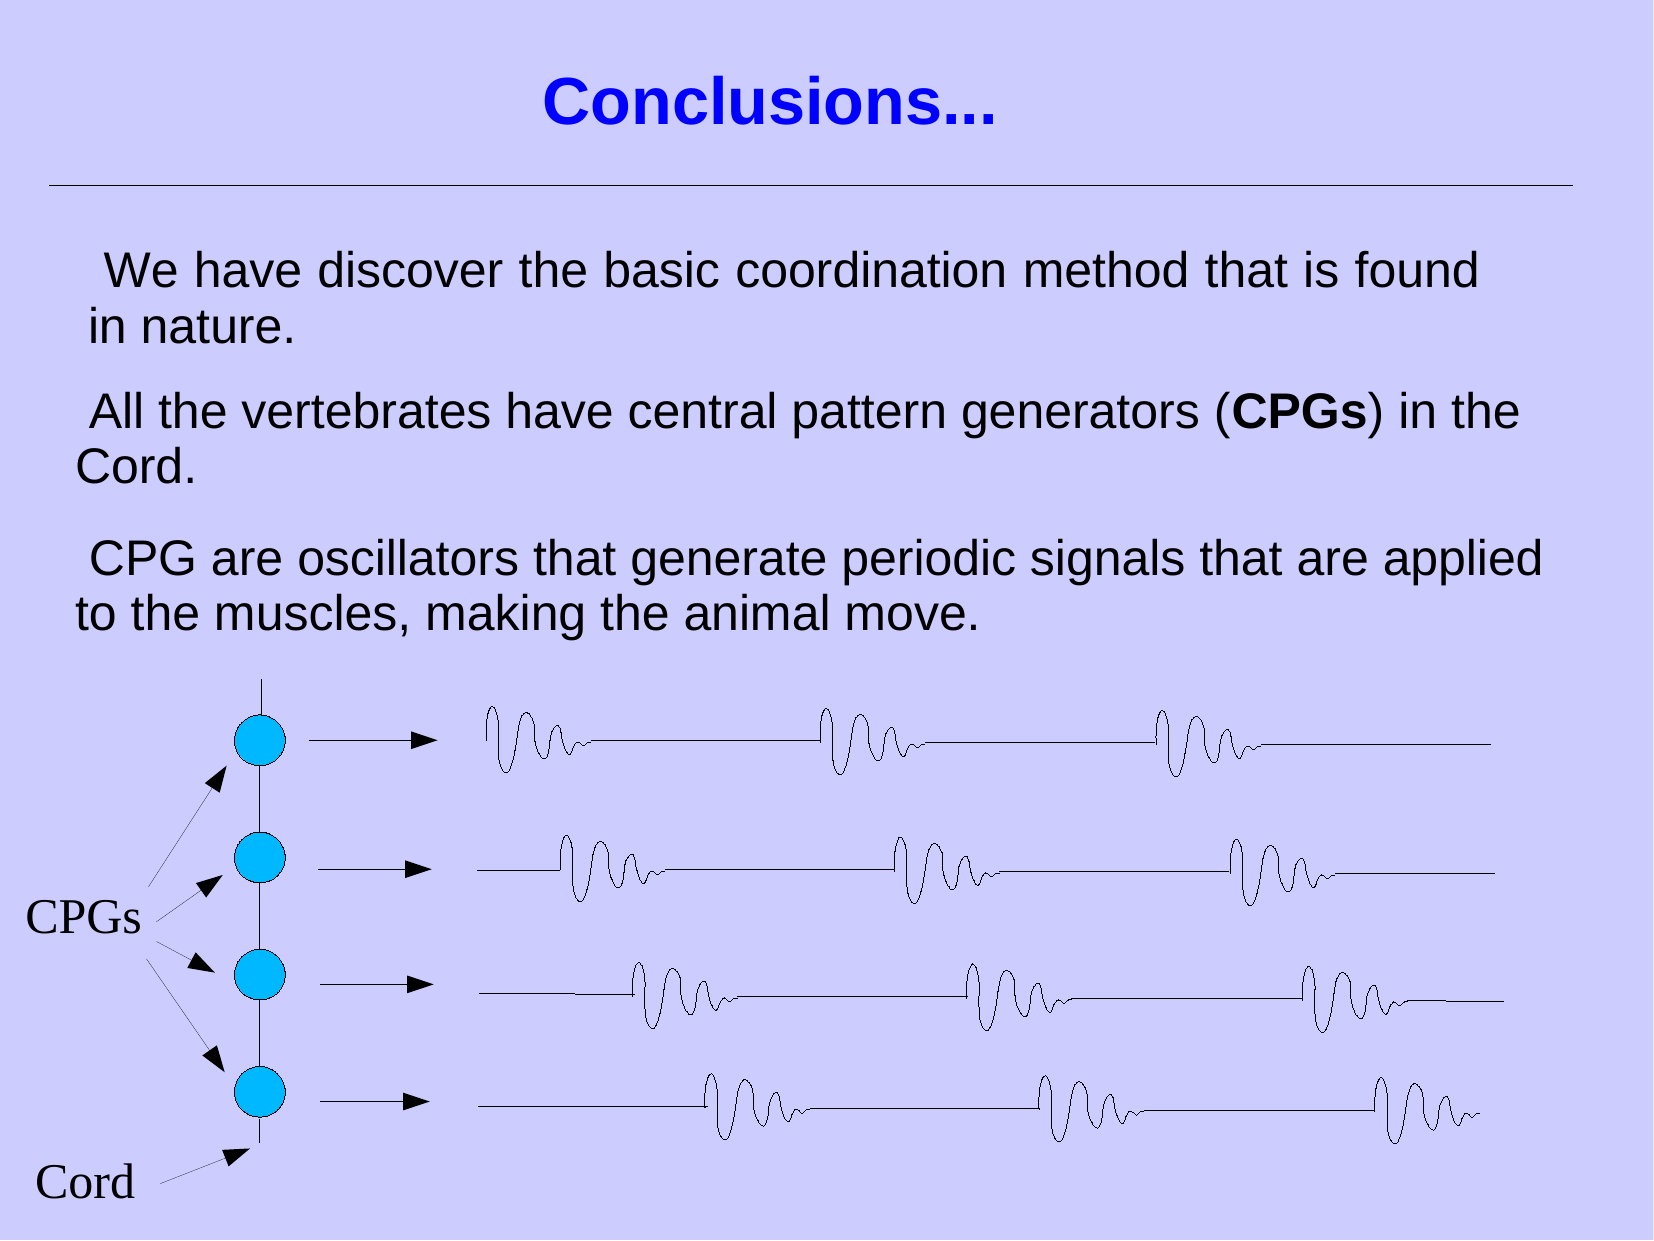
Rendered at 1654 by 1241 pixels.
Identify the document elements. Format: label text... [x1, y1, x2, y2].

text_box [234, 714, 286, 766]
title Conclusions... [132, 0, 1408, 191]
text_box [234, 1066, 286, 1118]
text_box CPGs [25, 888, 153, 947]
text_box Cord [35, 1154, 151, 1213]
text_box [234, 832, 286, 883]
text_box All the vertebrates have central pattern generators (CPGs) in the Cord. CPG are oscillators that generate periodic signals that are applied to the muscles, making the animal move. [74, 382, 1567, 642]
text_box [234, 949, 286, 1000]
text_box We have discover the basic coordination method that is found in nature. [88, 242, 1493, 355]
